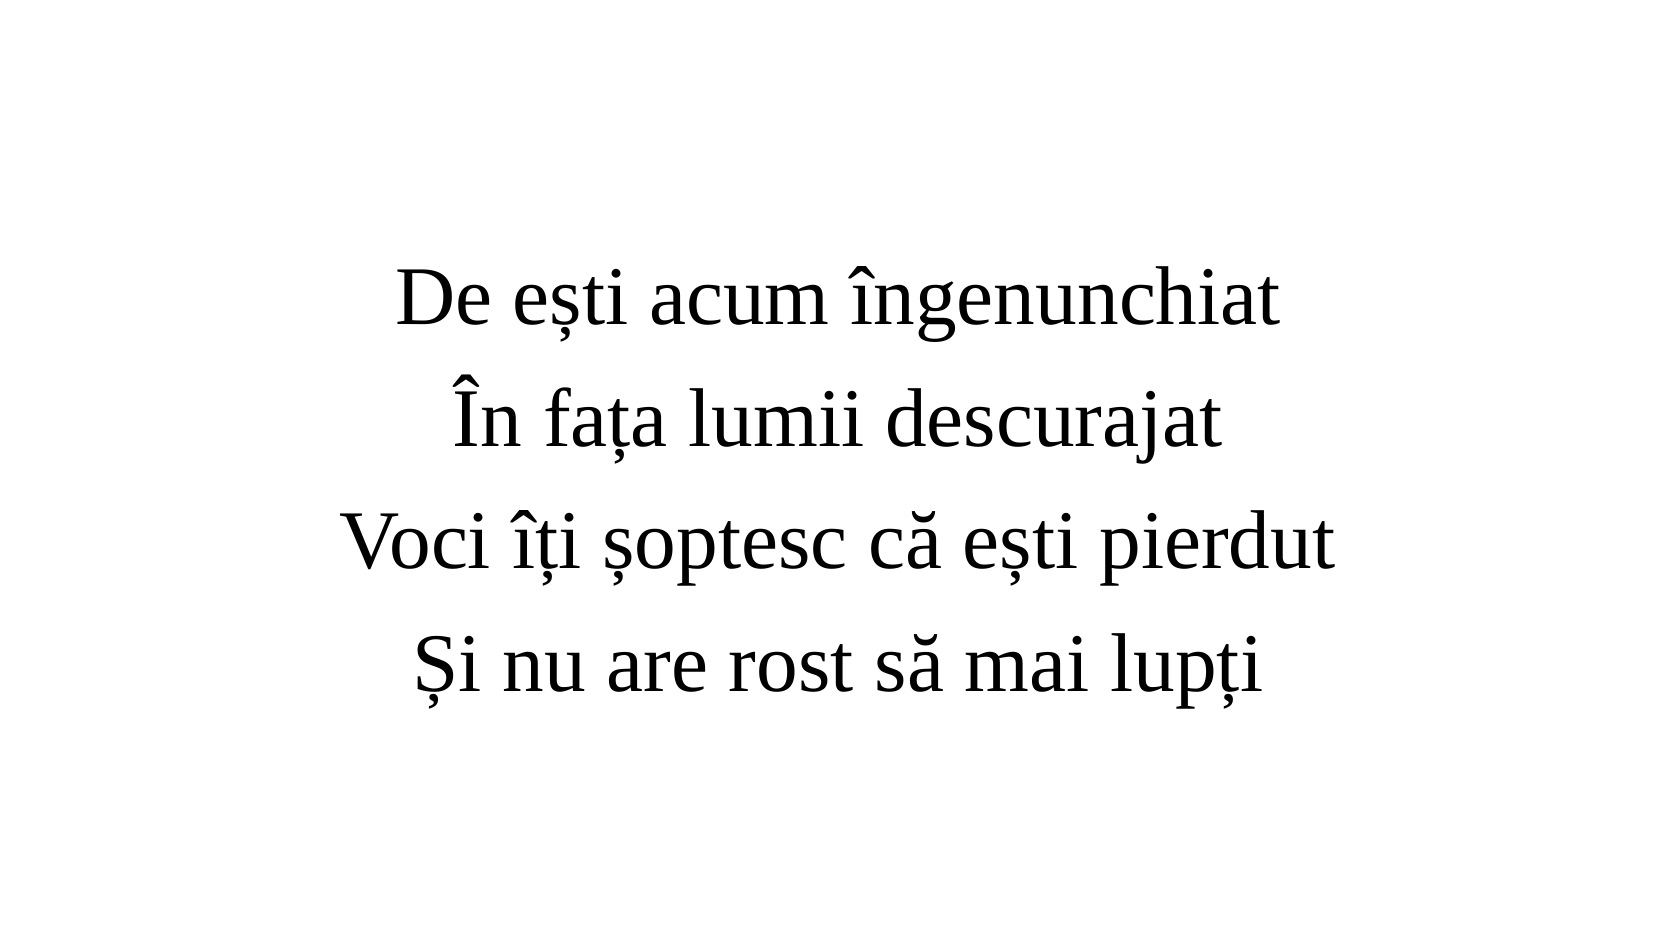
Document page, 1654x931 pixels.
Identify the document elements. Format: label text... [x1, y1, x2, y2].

subtitle De ești acum îngenunchiat În fața lumii descurajat Voci îți șoptesc că ești pierdut Și nu are rost să mai lupți [177, 237, 1501, 712]
